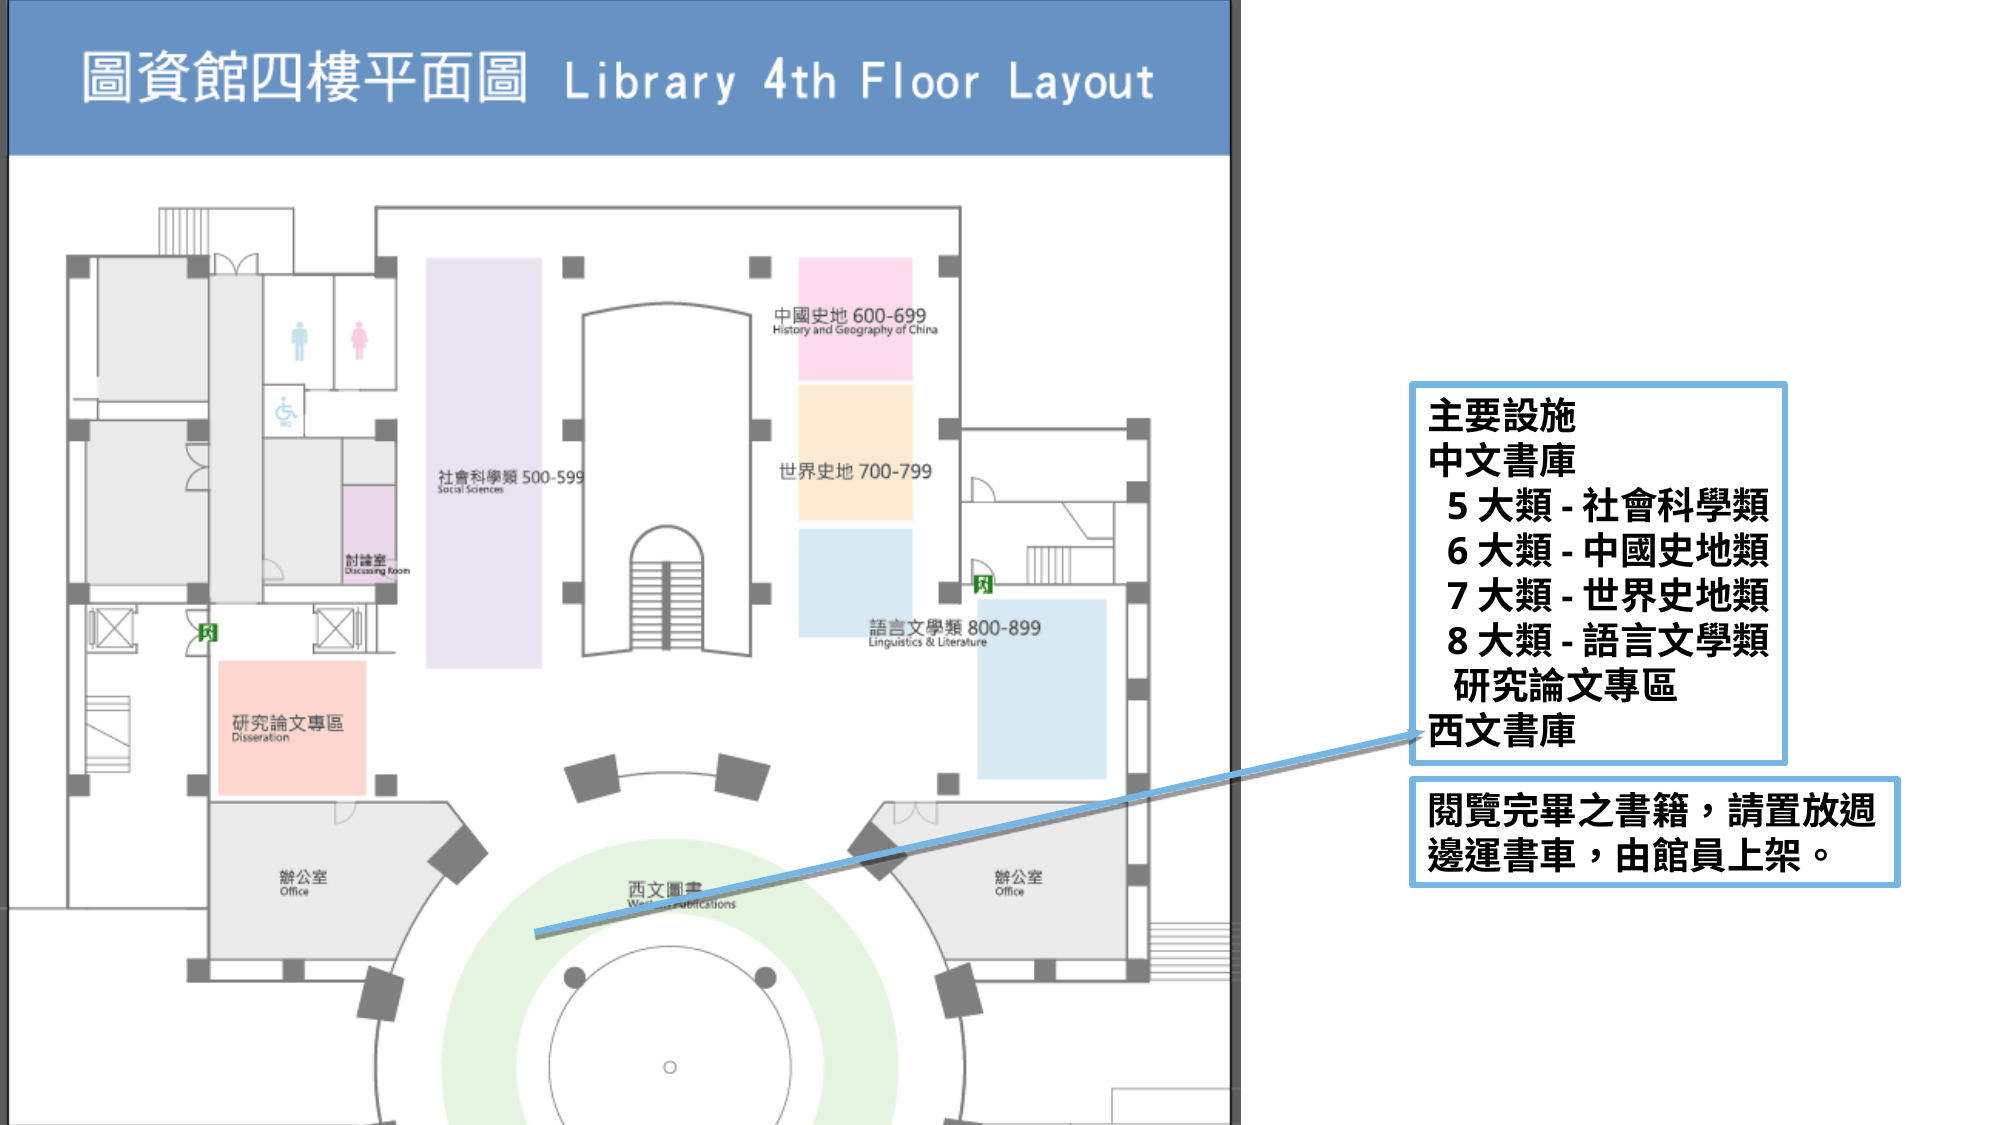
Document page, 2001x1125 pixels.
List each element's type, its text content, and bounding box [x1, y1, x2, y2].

text_box 主要設施 中文書庫 5大類-社會科學類 6大類-中國史地類 7大類-世界史地類 8大類-語言文學類 研究論文專區 西文書庫 [1412, 384, 1760, 764]
picture [0, 0, 1241, 1125]
text_box 閱覽完畢之書籍，請置放週邊運書車，由館員上架。 [1412, 779, 1898, 886]
